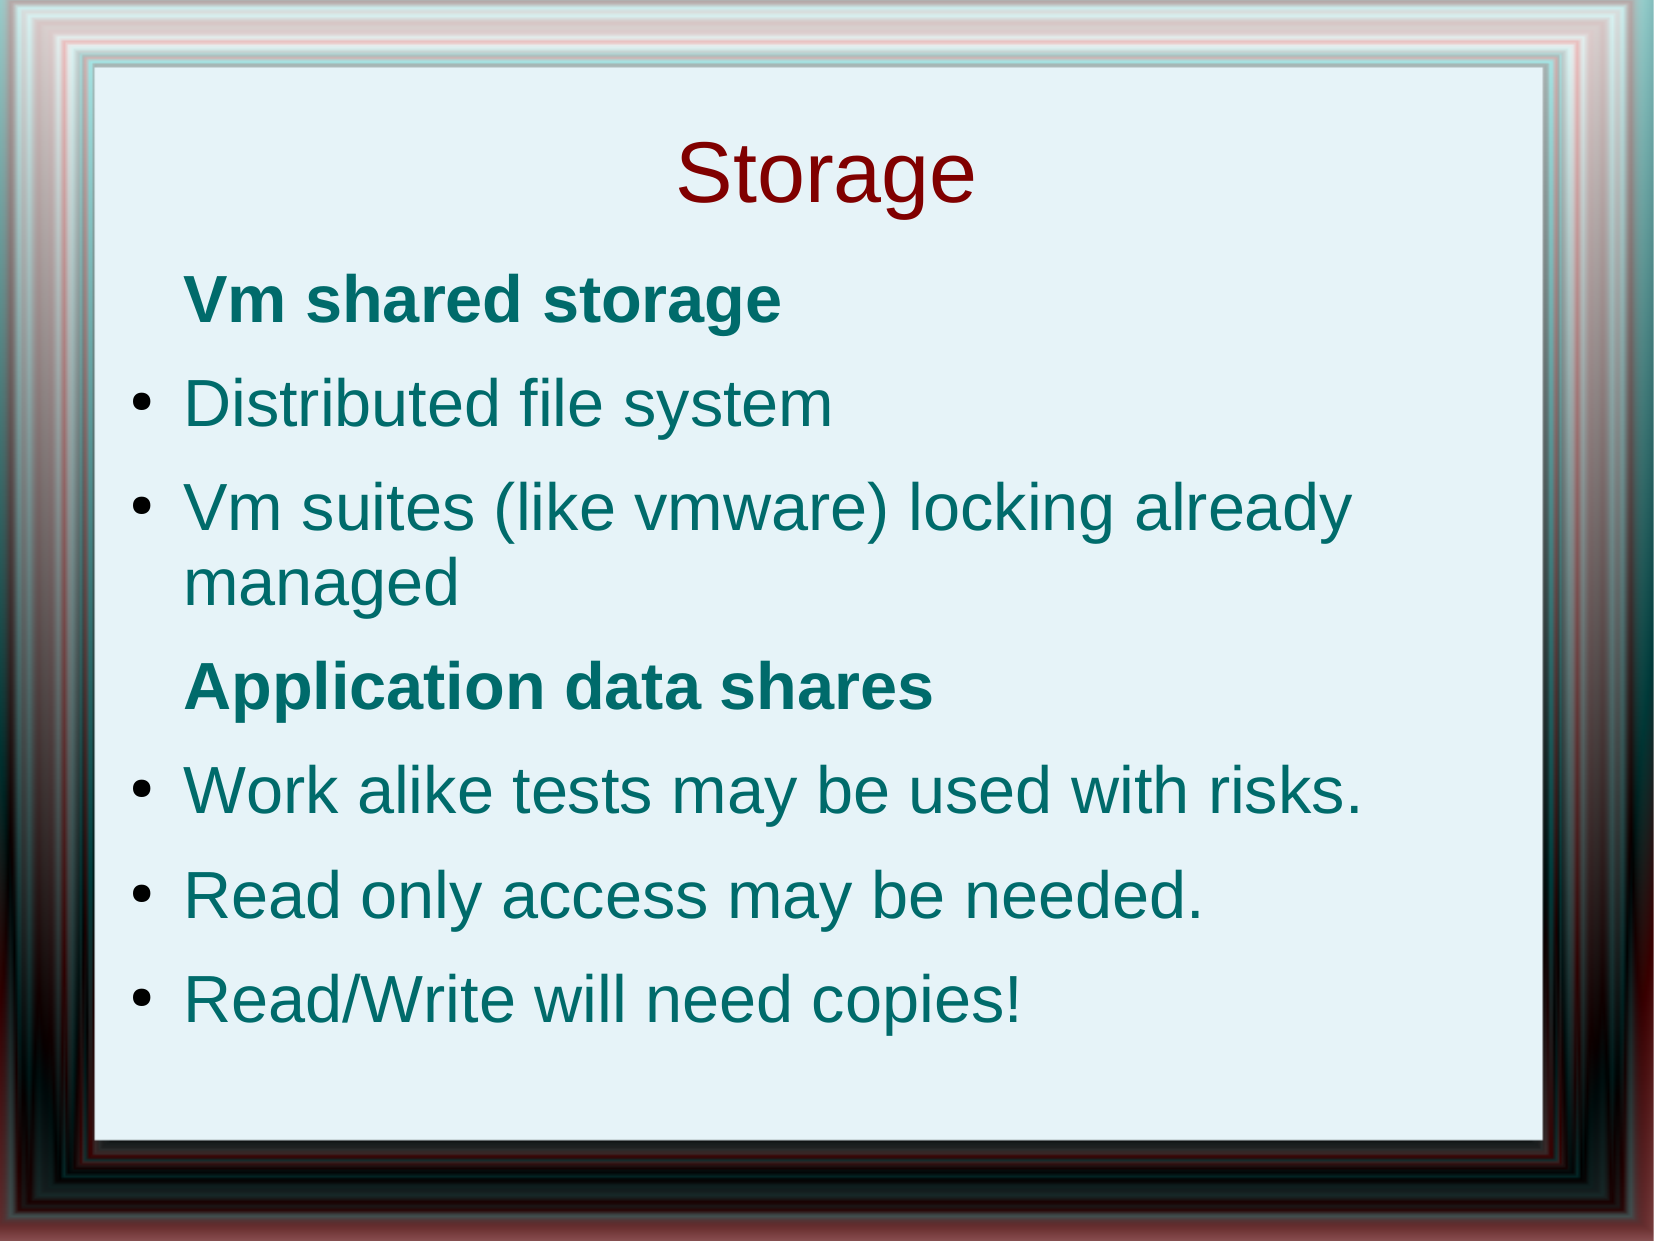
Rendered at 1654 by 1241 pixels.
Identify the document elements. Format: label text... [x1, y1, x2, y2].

picture [0, 0, 1654, 1241]
list Vm shared storage Distributed file system Vm suites (like vmware) locking already managed Application data shares Work alike tests may be used with risks. Read only access may be needed. Read/Write will need copies! [112, 261, 1501, 1036]
title Storage [118, 88, 1536, 257]
